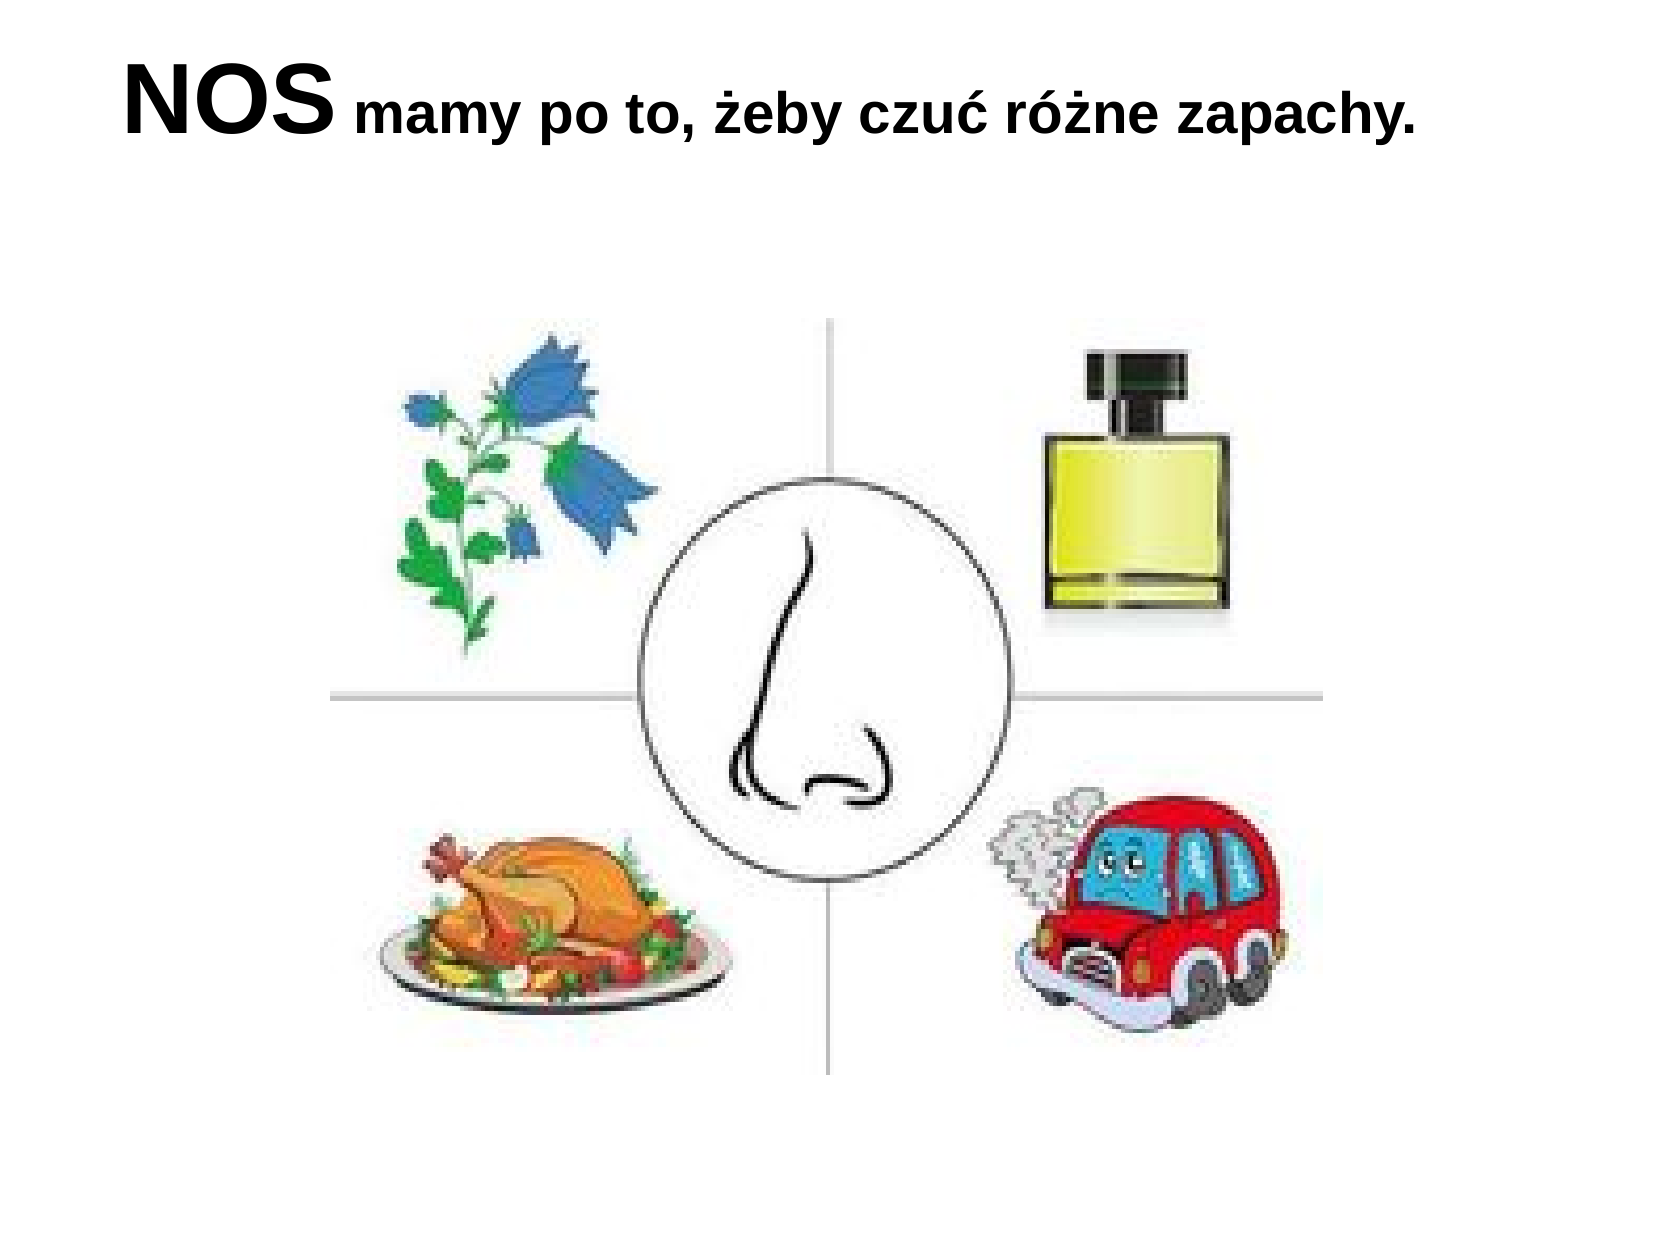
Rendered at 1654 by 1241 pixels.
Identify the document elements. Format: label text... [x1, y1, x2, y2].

picture [330, 318, 1323, 1075]
text_box NOS mamy po to, żeby czuć różne zapachy. [106, 35, 1560, 229]
